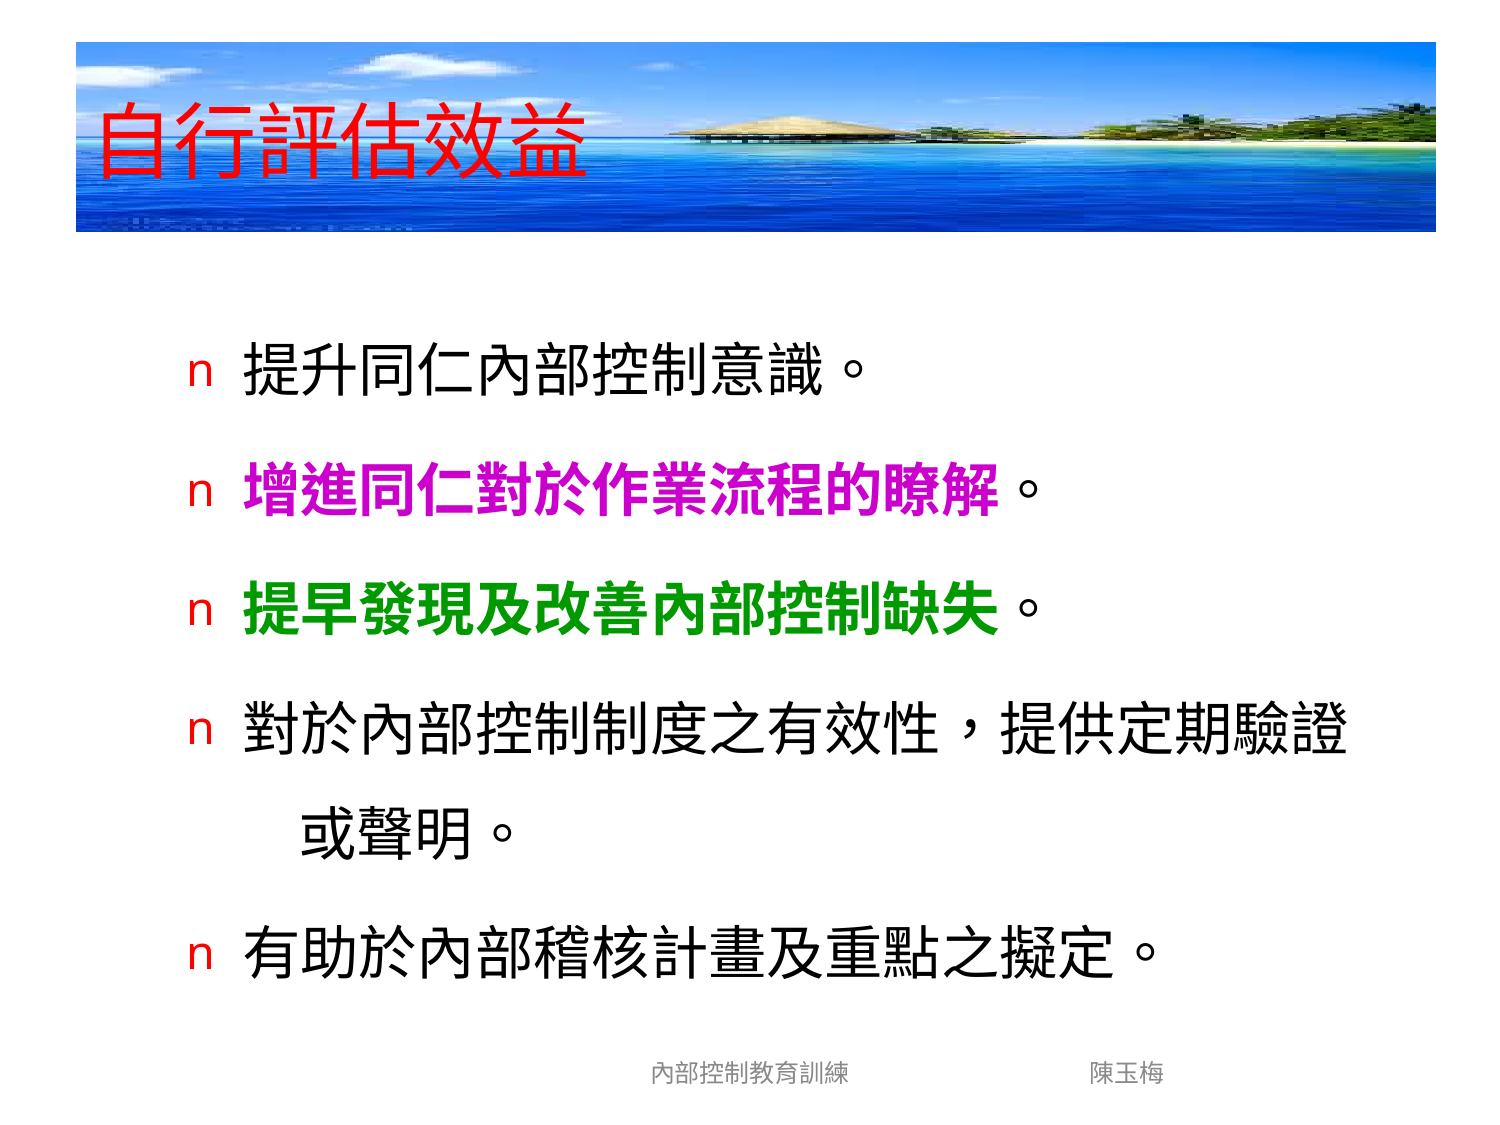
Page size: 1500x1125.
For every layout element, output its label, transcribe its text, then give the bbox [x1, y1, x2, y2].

text_box 陳玉梅 [1074, 1042, 1426, 1103]
text_box 內部控制教育訓練 [512, 1042, 988, 1103]
text_box 提升同仁內部控制意識。 增進同仁對於作業流程的瞭解。 提早發現及改善內部控制缺失。 對於內部控制制度之有效性，提供定期驗證或聲明。 有助於內部稽核計畫及重點之擬定。 [171, 290, 1400, 1024]
title 自行評估效益 [75, 45, 1426, 233]
